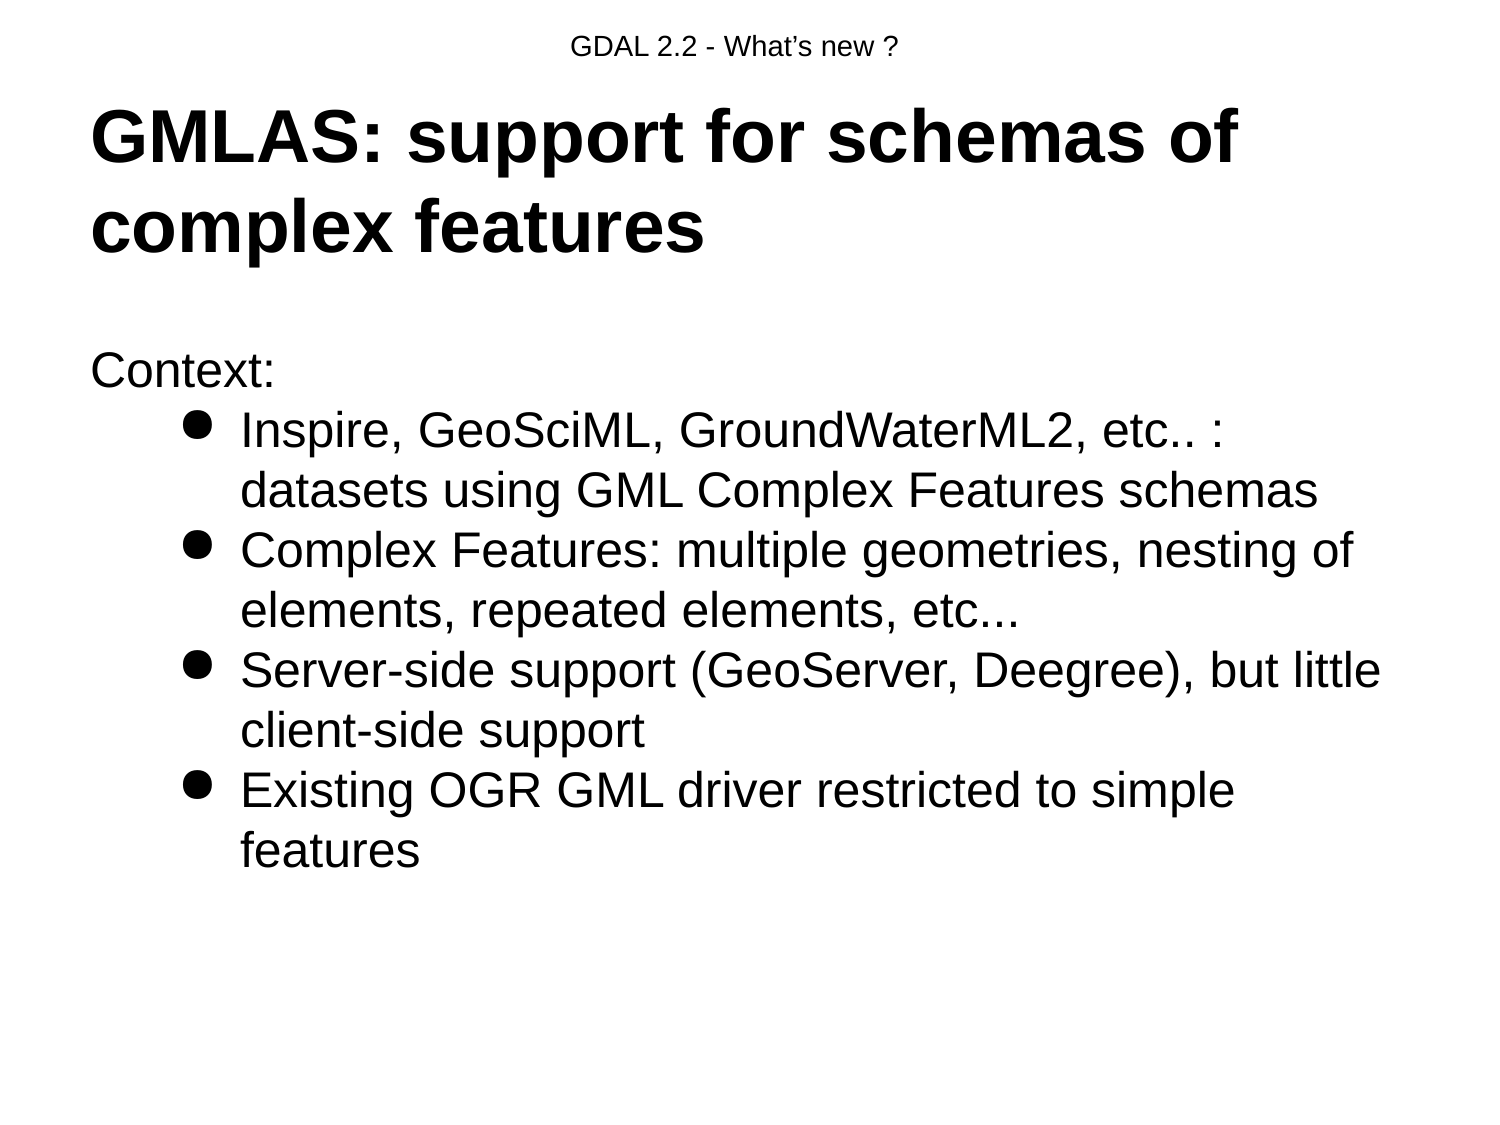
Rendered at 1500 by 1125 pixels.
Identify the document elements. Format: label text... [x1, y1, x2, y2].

list Context: Inspire, GeoSciML, GroundWaterML2, etc.. : datasets using GML Complex Features schemas Complex Features: multiple geometries, nesting of elements, repeated elements, etc... Server-side support (GeoServer, Deegree), but little client-side support Existing OGR GML driver restricted to simple features [75, 262, 1425, 1078]
title ​GMLAS: support for schemas of complex features [75, 95, 1425, 262]
